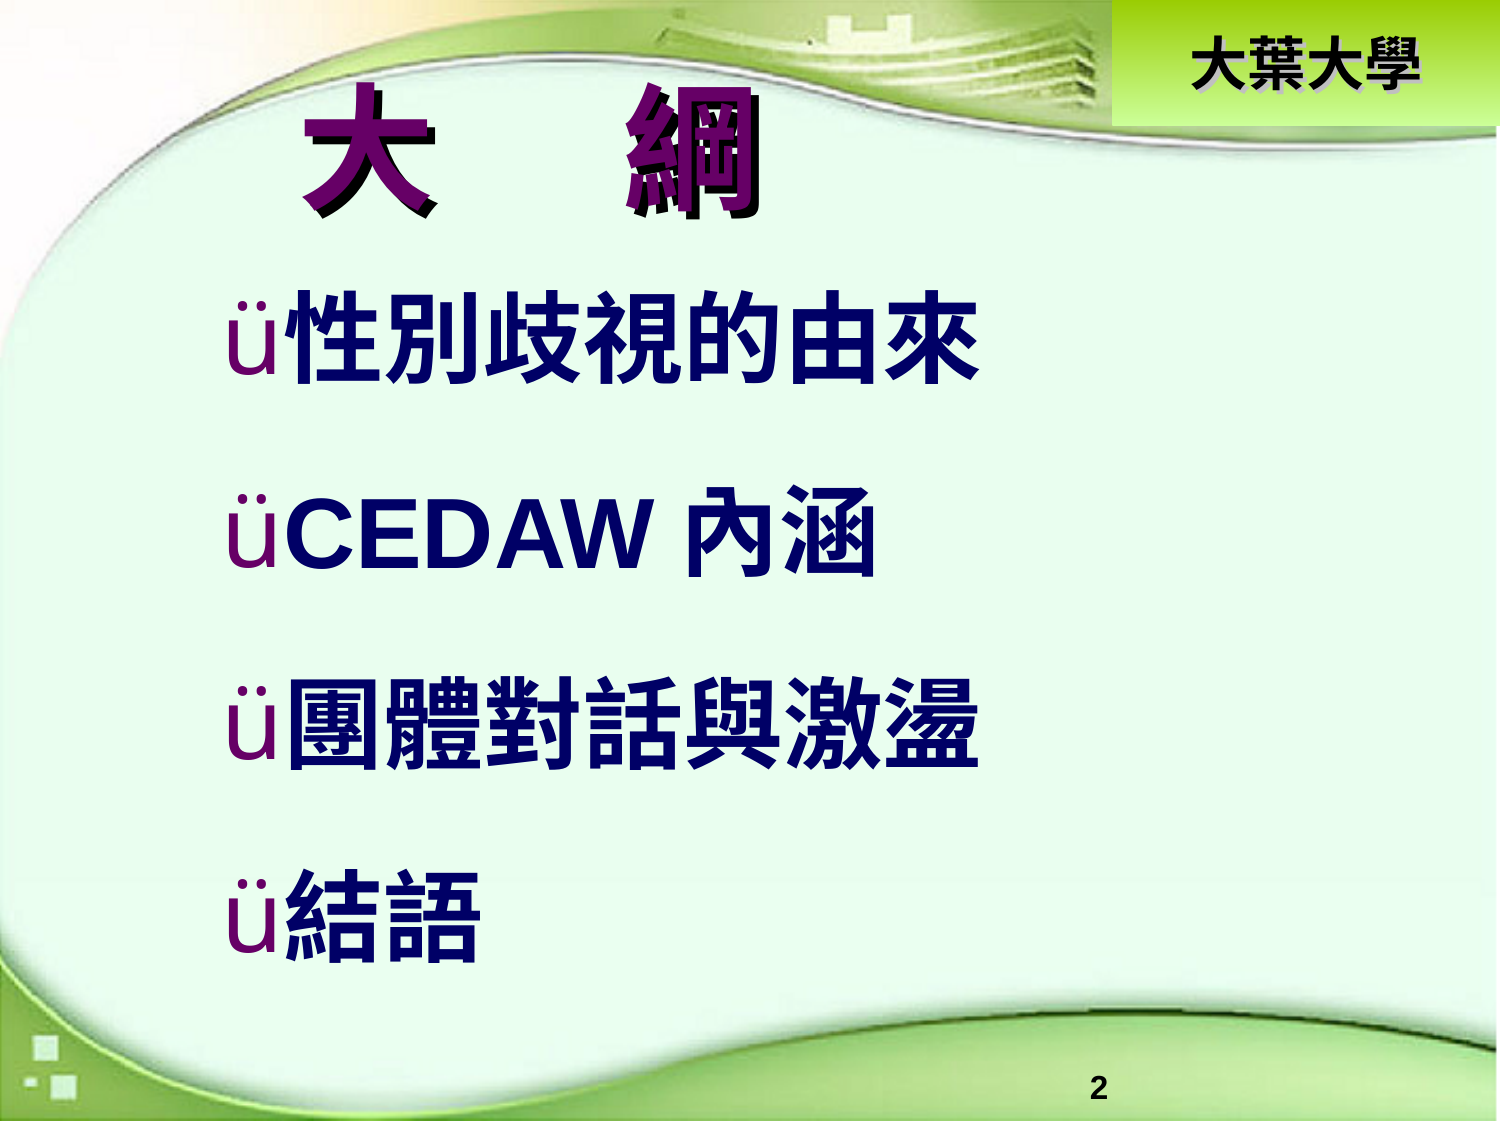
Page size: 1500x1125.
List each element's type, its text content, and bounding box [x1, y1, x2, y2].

title 大 綱 [0, 54, 1132, 243]
list 性別歧視的由來 CEDAW內涵 團體對話與激盪 結語 [206, 220, 1327, 1125]
